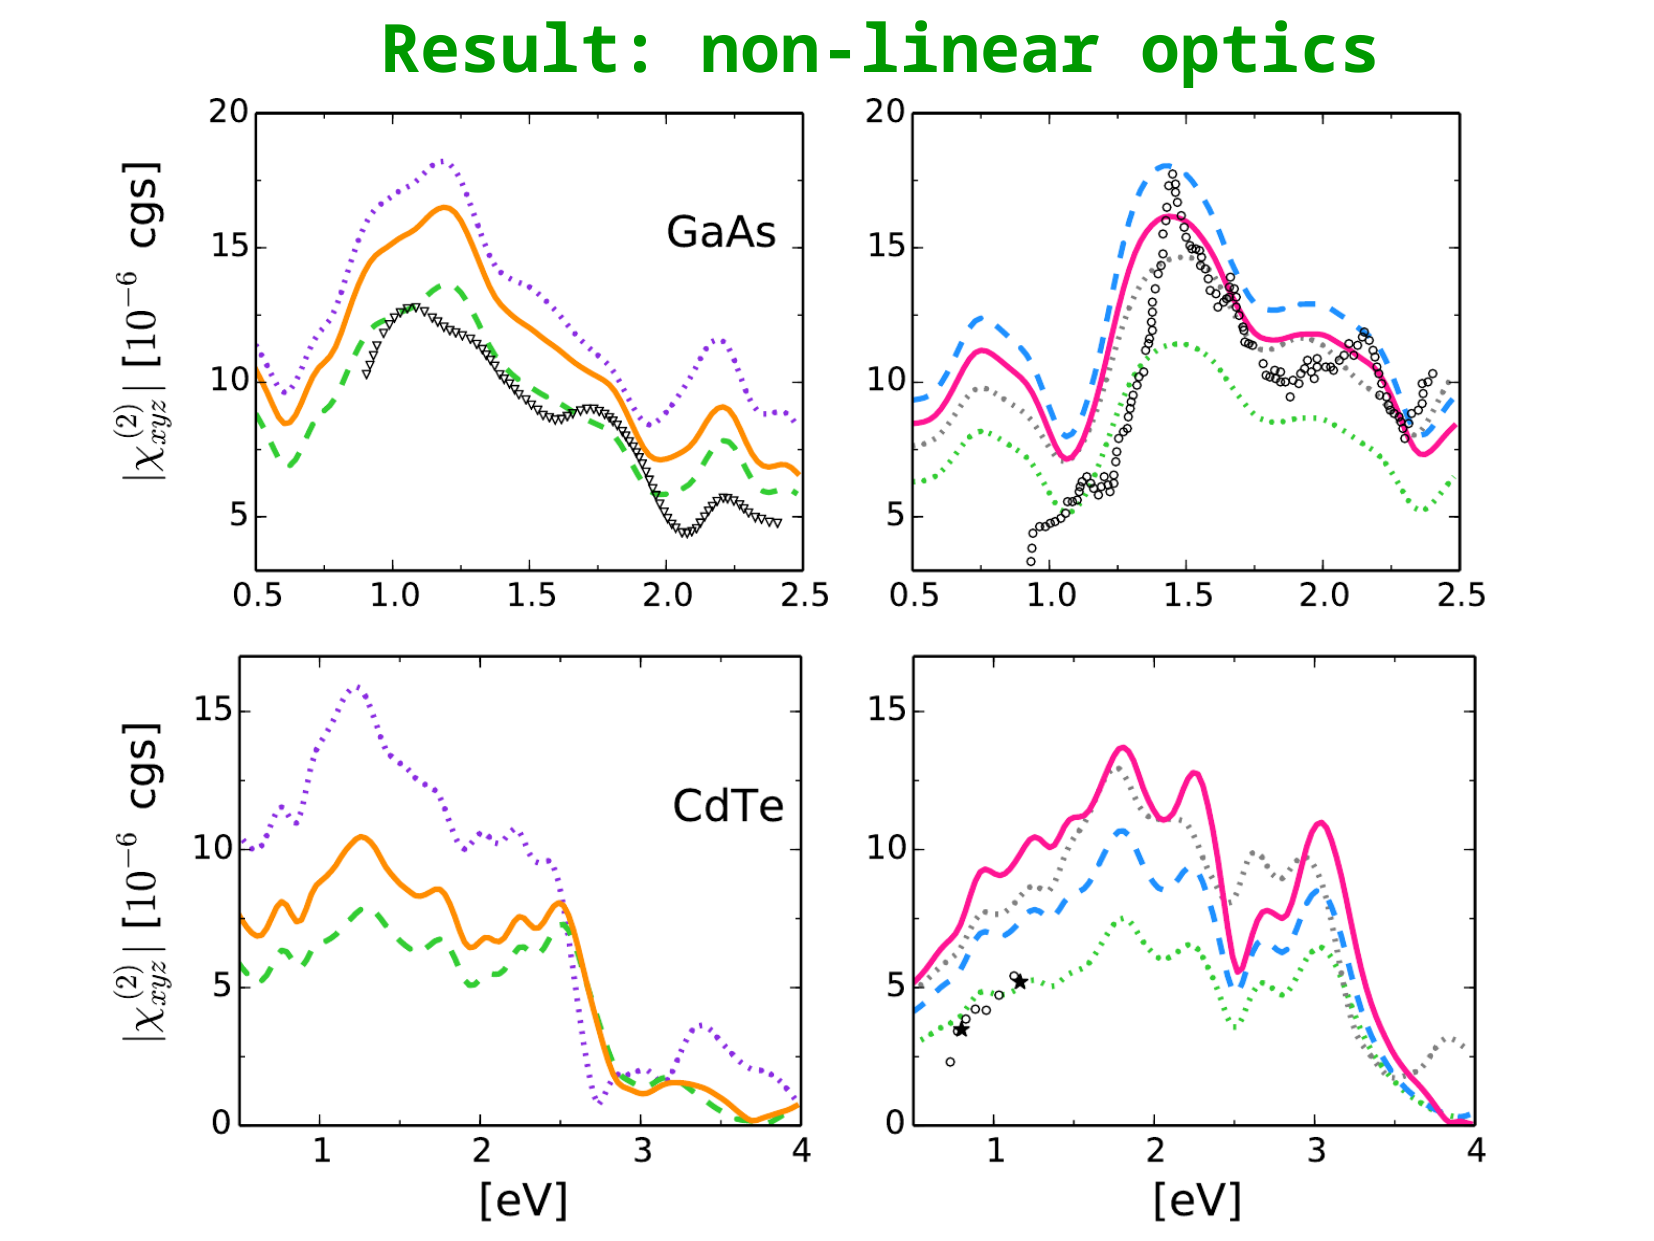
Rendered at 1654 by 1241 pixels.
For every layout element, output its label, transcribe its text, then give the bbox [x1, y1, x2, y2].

title Result: non-linear optics [257, 0, 1428, 94]
picture [90, 53, 1516, 1238]
